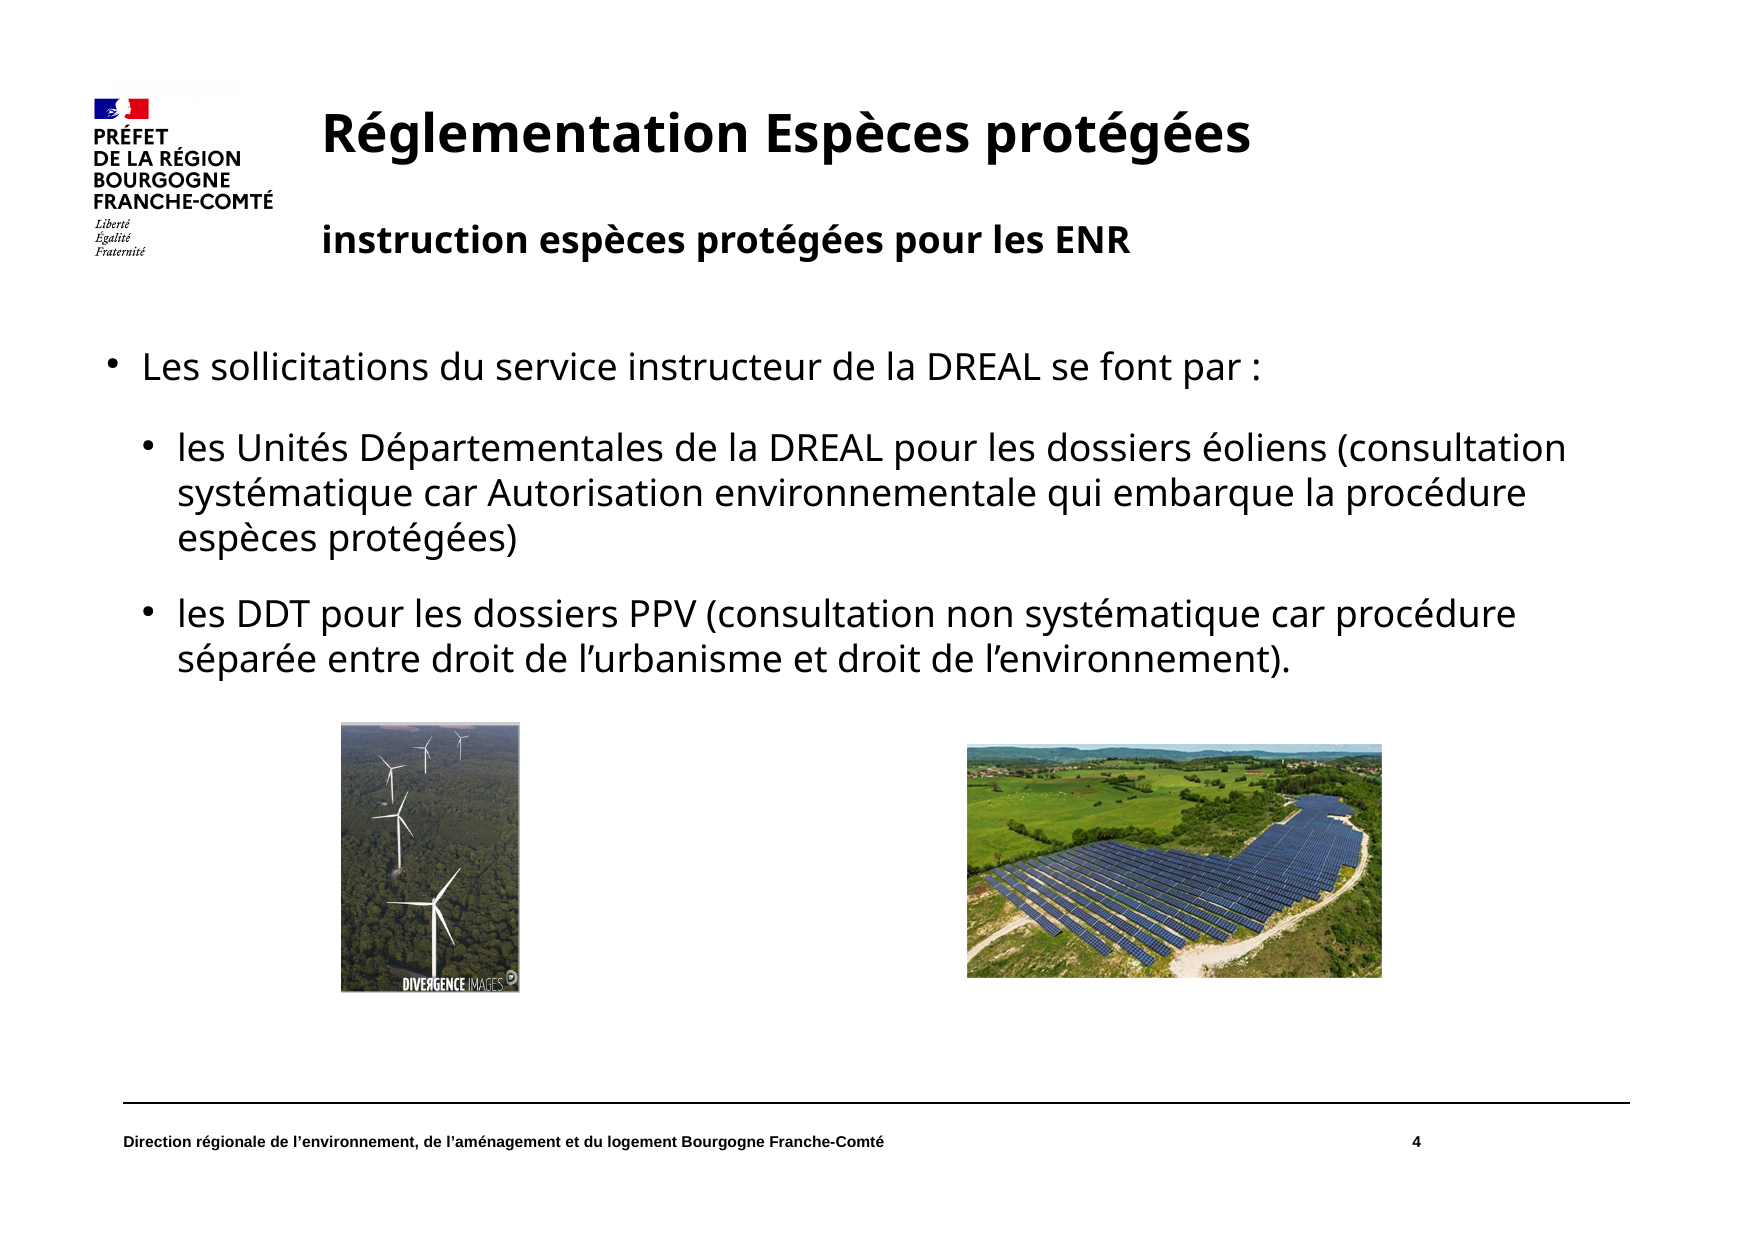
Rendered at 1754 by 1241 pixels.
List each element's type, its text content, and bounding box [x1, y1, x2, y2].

list Les sollicitations du service instructeur de la DREAL se font par : les Unités Départementales de la DREAL pour les dossiers éoliens (consultation systématique car Autorisation environnementale qui embarque la procédure espèces protégées) les DDT pour les dossiers PPV (consultation non systématique car procédure séparée entre droit de l’urbanisme et droit de l’environnement). [106, 342, 1614, 721]
title Réglementation Espèces protégées instruction espèces protégées pour les ENR [321, 106, 1754, 296]
picture [967, 744, 1382, 978]
picture [94, 82, 273, 256]
picture [341, 722, 520, 993]
